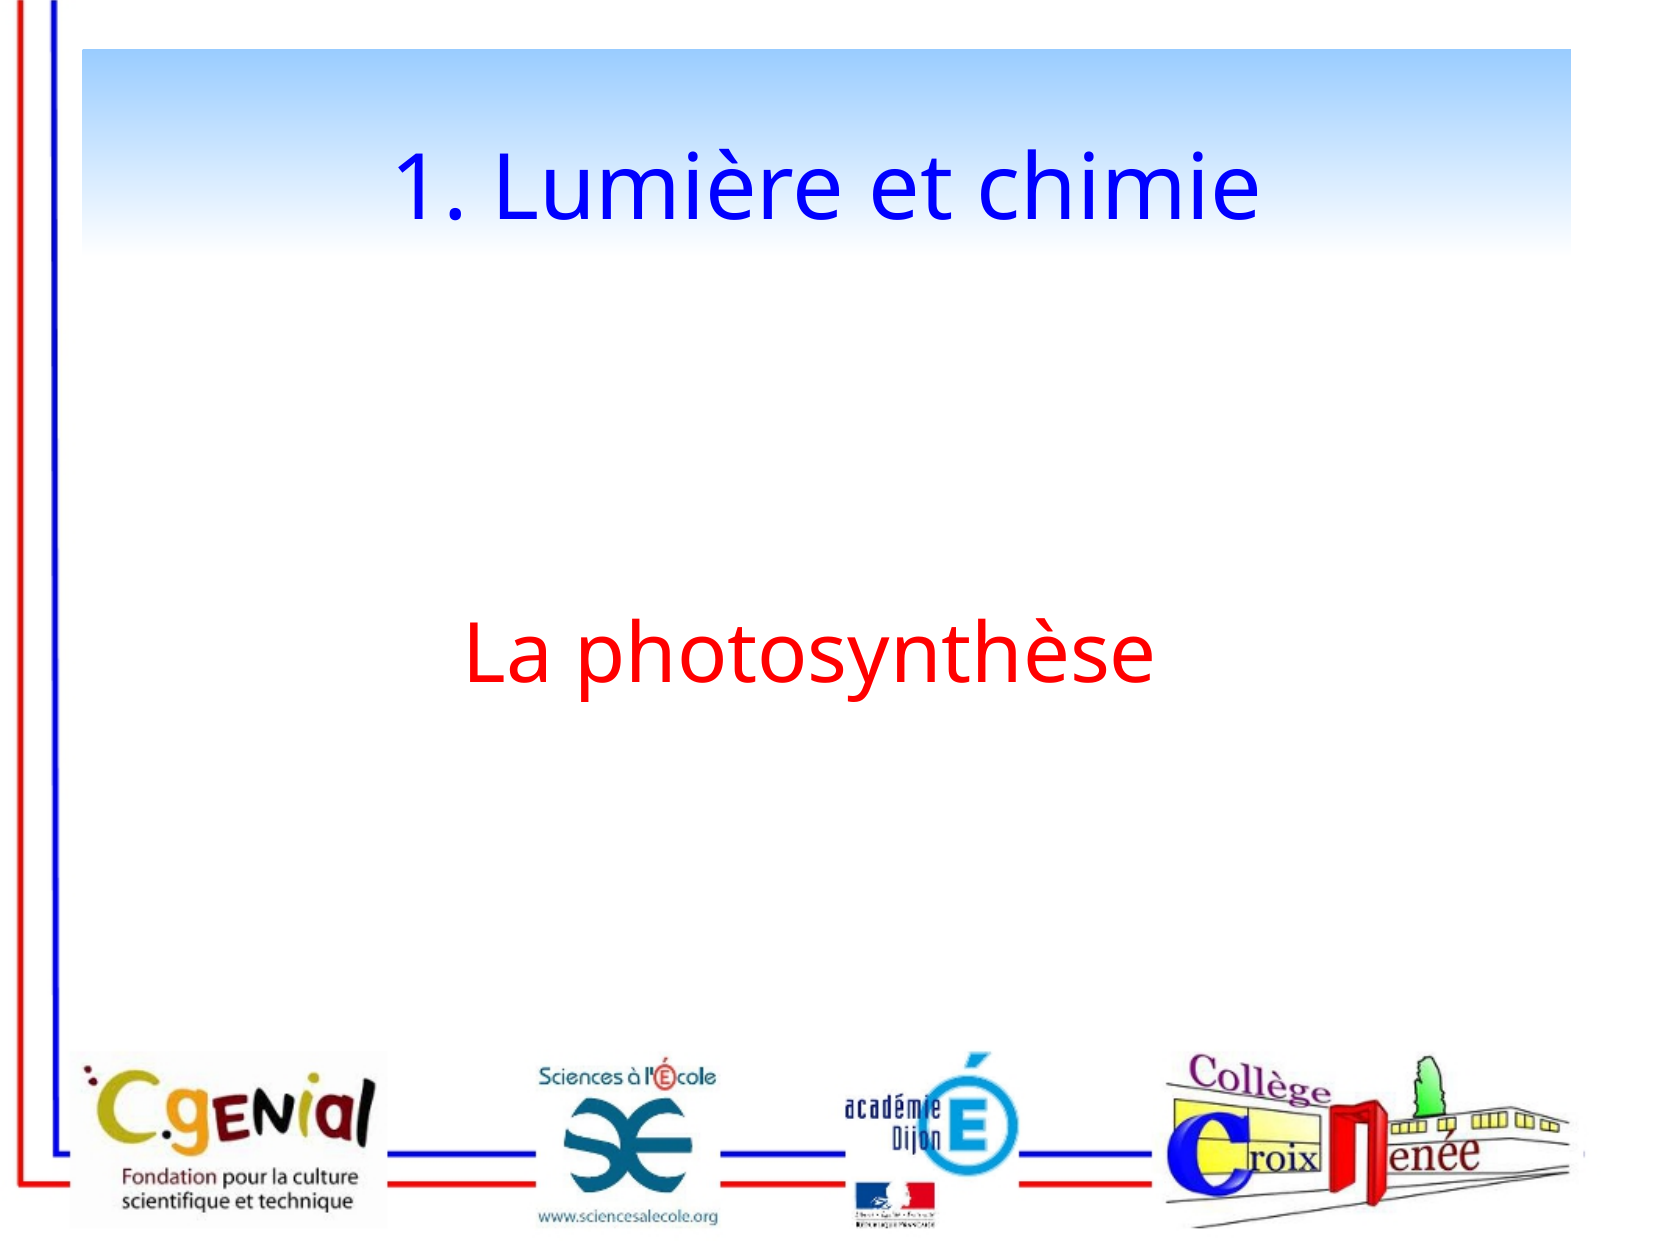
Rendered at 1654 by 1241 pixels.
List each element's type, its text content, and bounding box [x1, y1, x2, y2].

title 1. Lumière et chimie [82, 49, 1571, 257]
picture [0, 0, 1654, 1241]
text_box La photosynthèse [82, 290, 1538, 1010]
